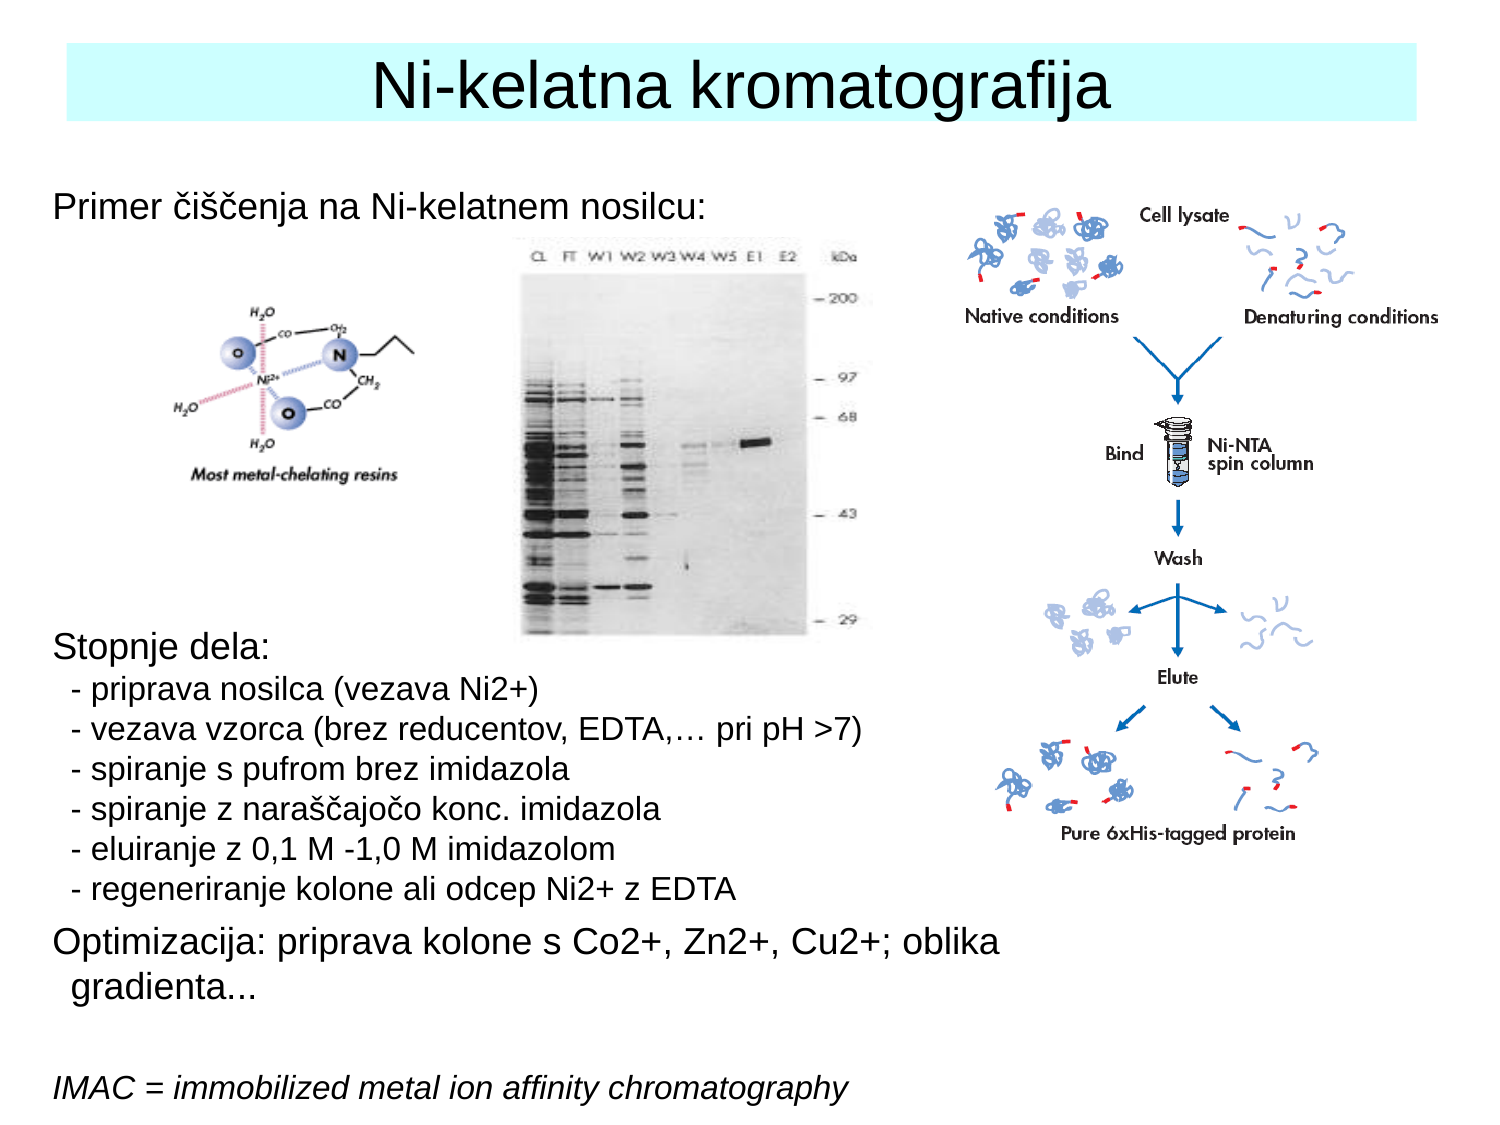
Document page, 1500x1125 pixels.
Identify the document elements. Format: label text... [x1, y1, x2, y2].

picture [512, 237, 873, 650]
picture [937, 187, 1438, 850]
picture [162, 275, 425, 486]
text_box Ni-kelatna kromatografija [66, 43, 1417, 122]
text_box Primer čiščenja na Ni-kelatnem nosilcu: Stopnje dela: - priprava nosilca (vezava Ni2+) - vezava vzorca (brez reducentov, EDTA,… pri pH >7) - spiranje s pufrom brez imidazola - spiranje z naraščajočo konc. imidazola - eluiranje z 0,1 M -1,0 M imidazolom - regeneriranje kolone ali odcep Ni2+ z EDTA Optimizacija: priprava kolone s Co2+, Zn2+, Cu2+; oblika gradienta... IMAC = immobilized metal ion affinity chromatography [37, 174, 1211, 1074]
